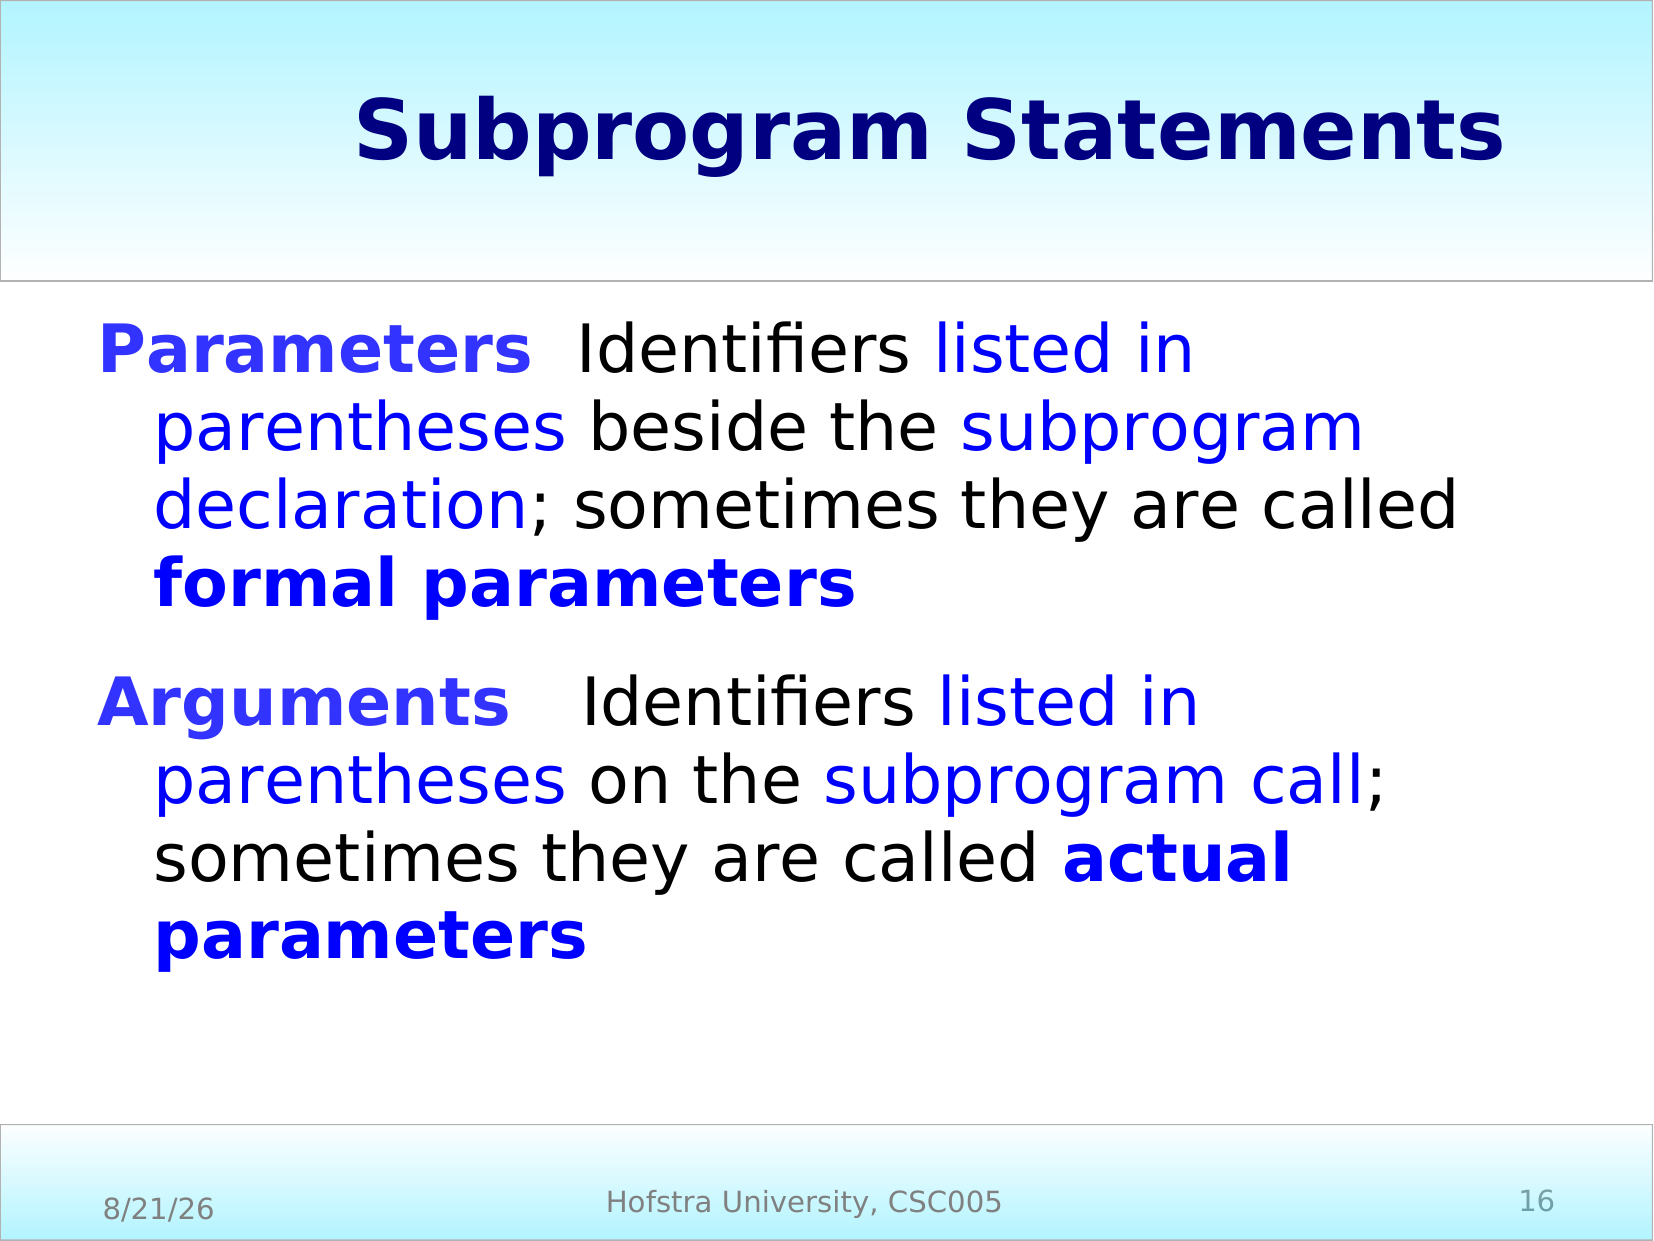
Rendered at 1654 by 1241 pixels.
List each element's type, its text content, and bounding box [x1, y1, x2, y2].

list Parameters Identifiers listed in parentheses beside the subprogram declaration; sometimes they are called formal parameters Arguments Identifiers listed in parentheses on the subprogram call; sometimes they are called actual parameters [82, 303, 1571, 1131]
title Subprogram Statements [247, 27, 1612, 235]
